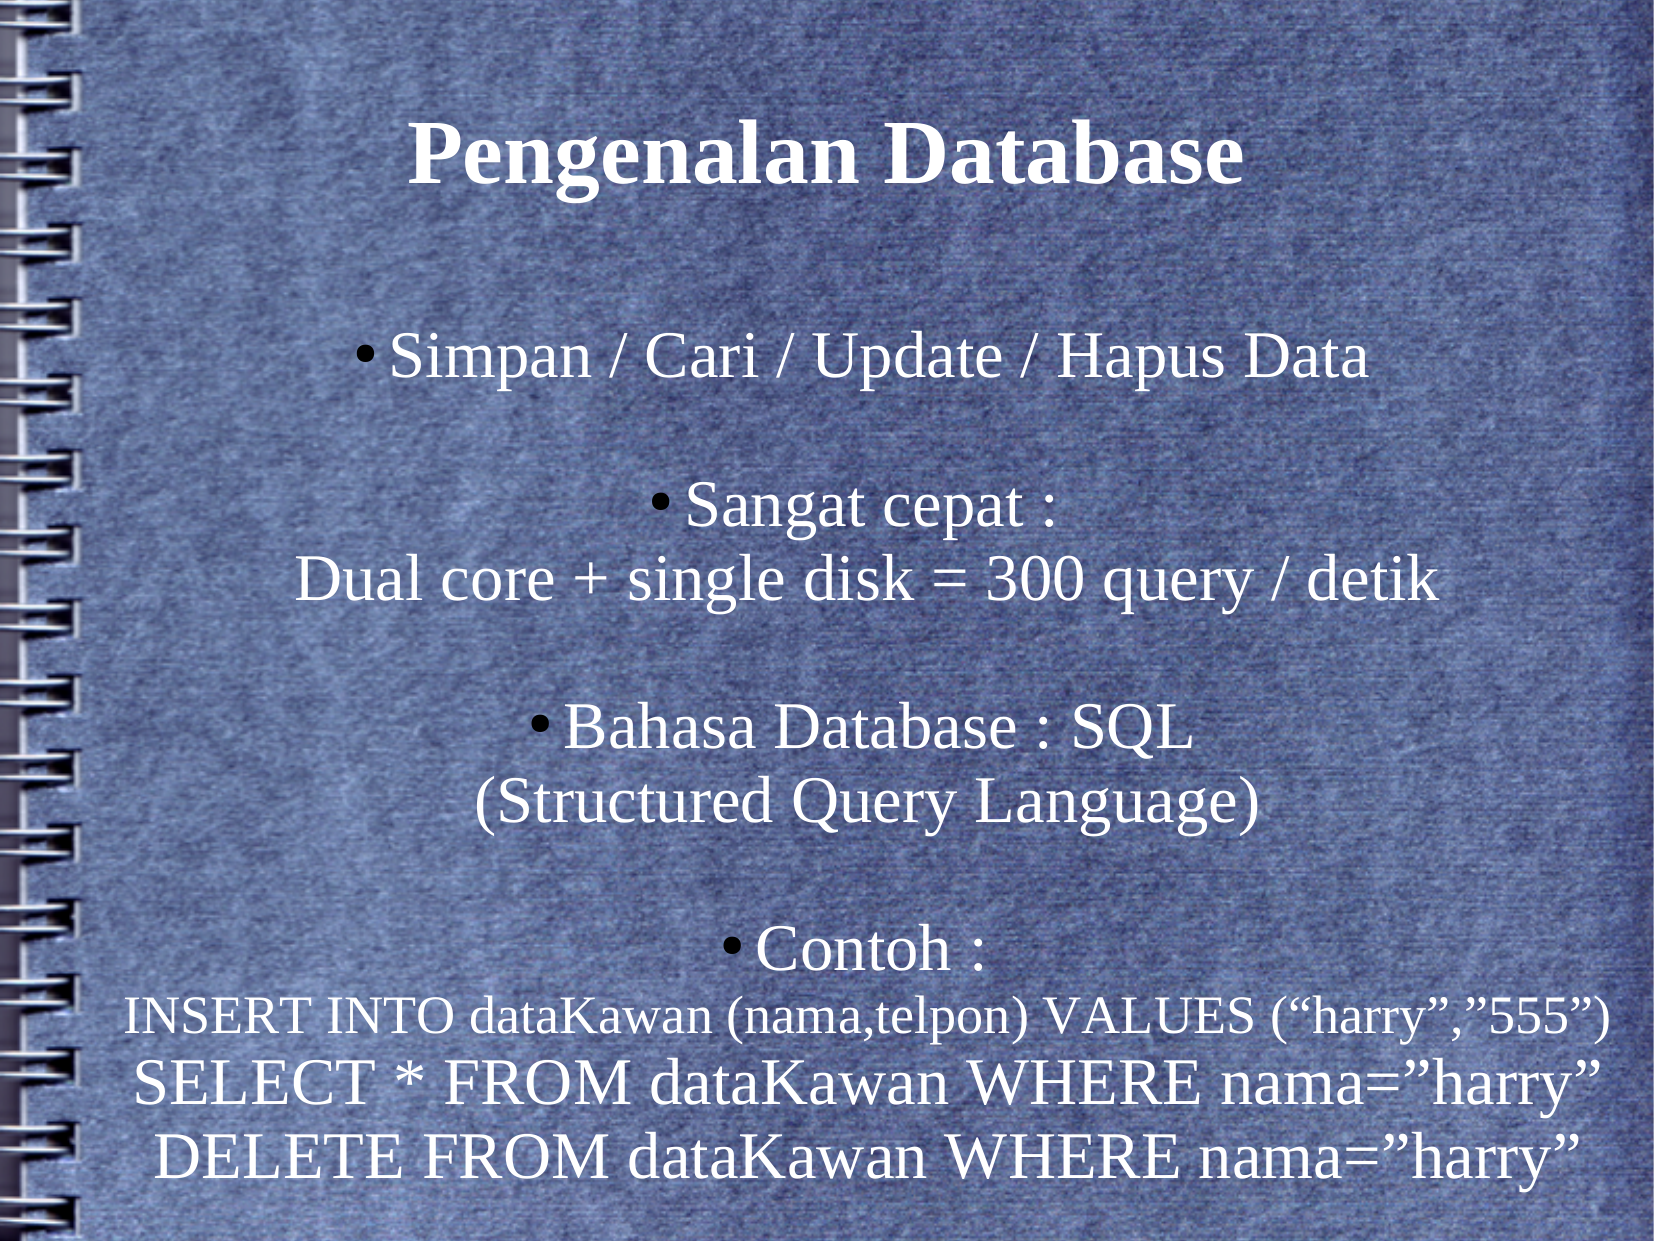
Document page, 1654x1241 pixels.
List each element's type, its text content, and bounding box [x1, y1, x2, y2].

picture [0, 0, 1654, 1241]
title Pengenalan Database [82, 56, 1571, 250]
subtitle Simpan / Cari / Update / Hapus Data Sangat cepat : Dual core + single disk = 300 query / detik Bahasa Database : SQL (Structured Query Language) Contoh : INSERT INTO dataKawan (nama,telpon) VALUES (“harry”,”555”) SELECT * FROM dataKawan WHERE nama=”harry” DELETE FROM dataKawan WHERE nama=”harry” [86, 318, 1651, 1241]
